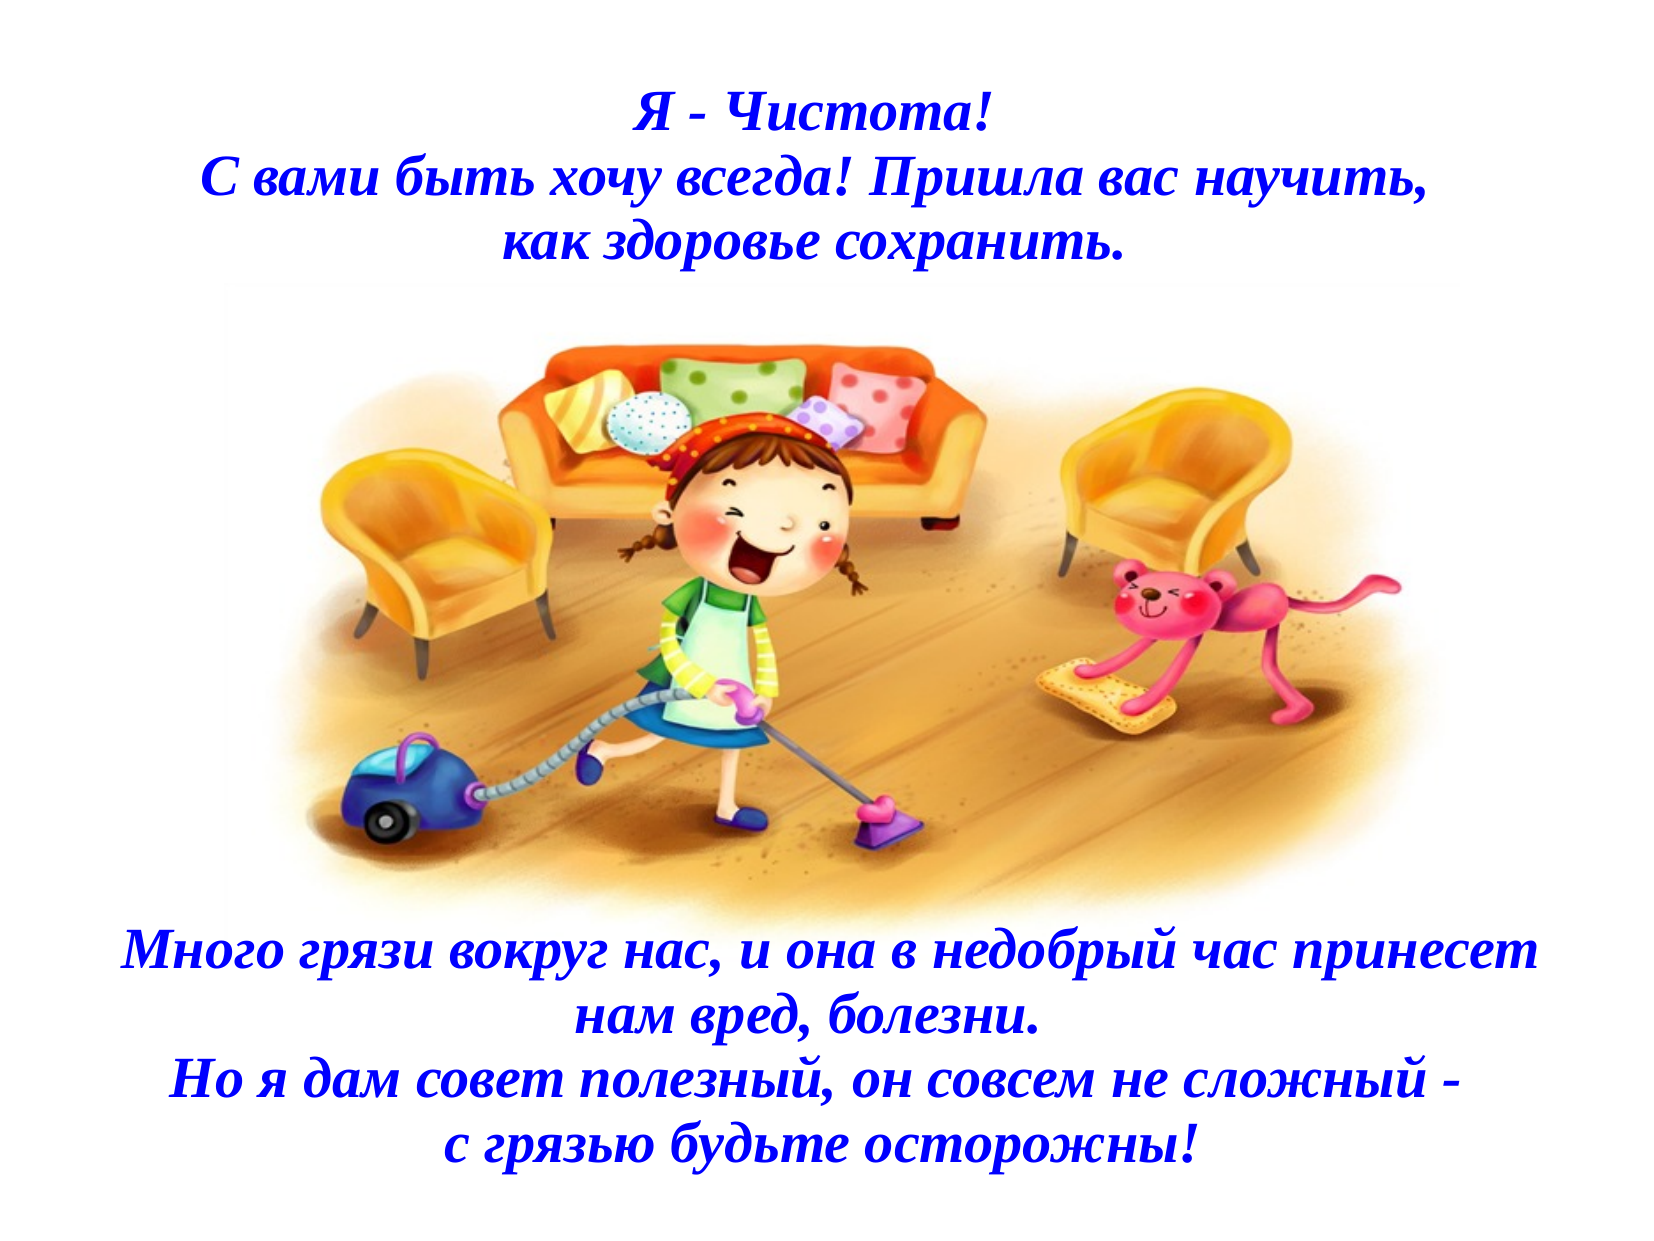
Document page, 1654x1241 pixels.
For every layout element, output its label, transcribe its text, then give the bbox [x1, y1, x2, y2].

text_box Много грязи вокруг нас, и она в недобрый час принесет нам вред, болезни. Но я дам совет полезный, он совсем не сложный - с грязью будьте осторожны! [47, 909, 1585, 1241]
title Я - Чистота! С вами быть хочу всегда! Пришла вас научить, как здоровье сохранить. [82, 0, 1548, 909]
picture [224, 283, 1465, 909]
